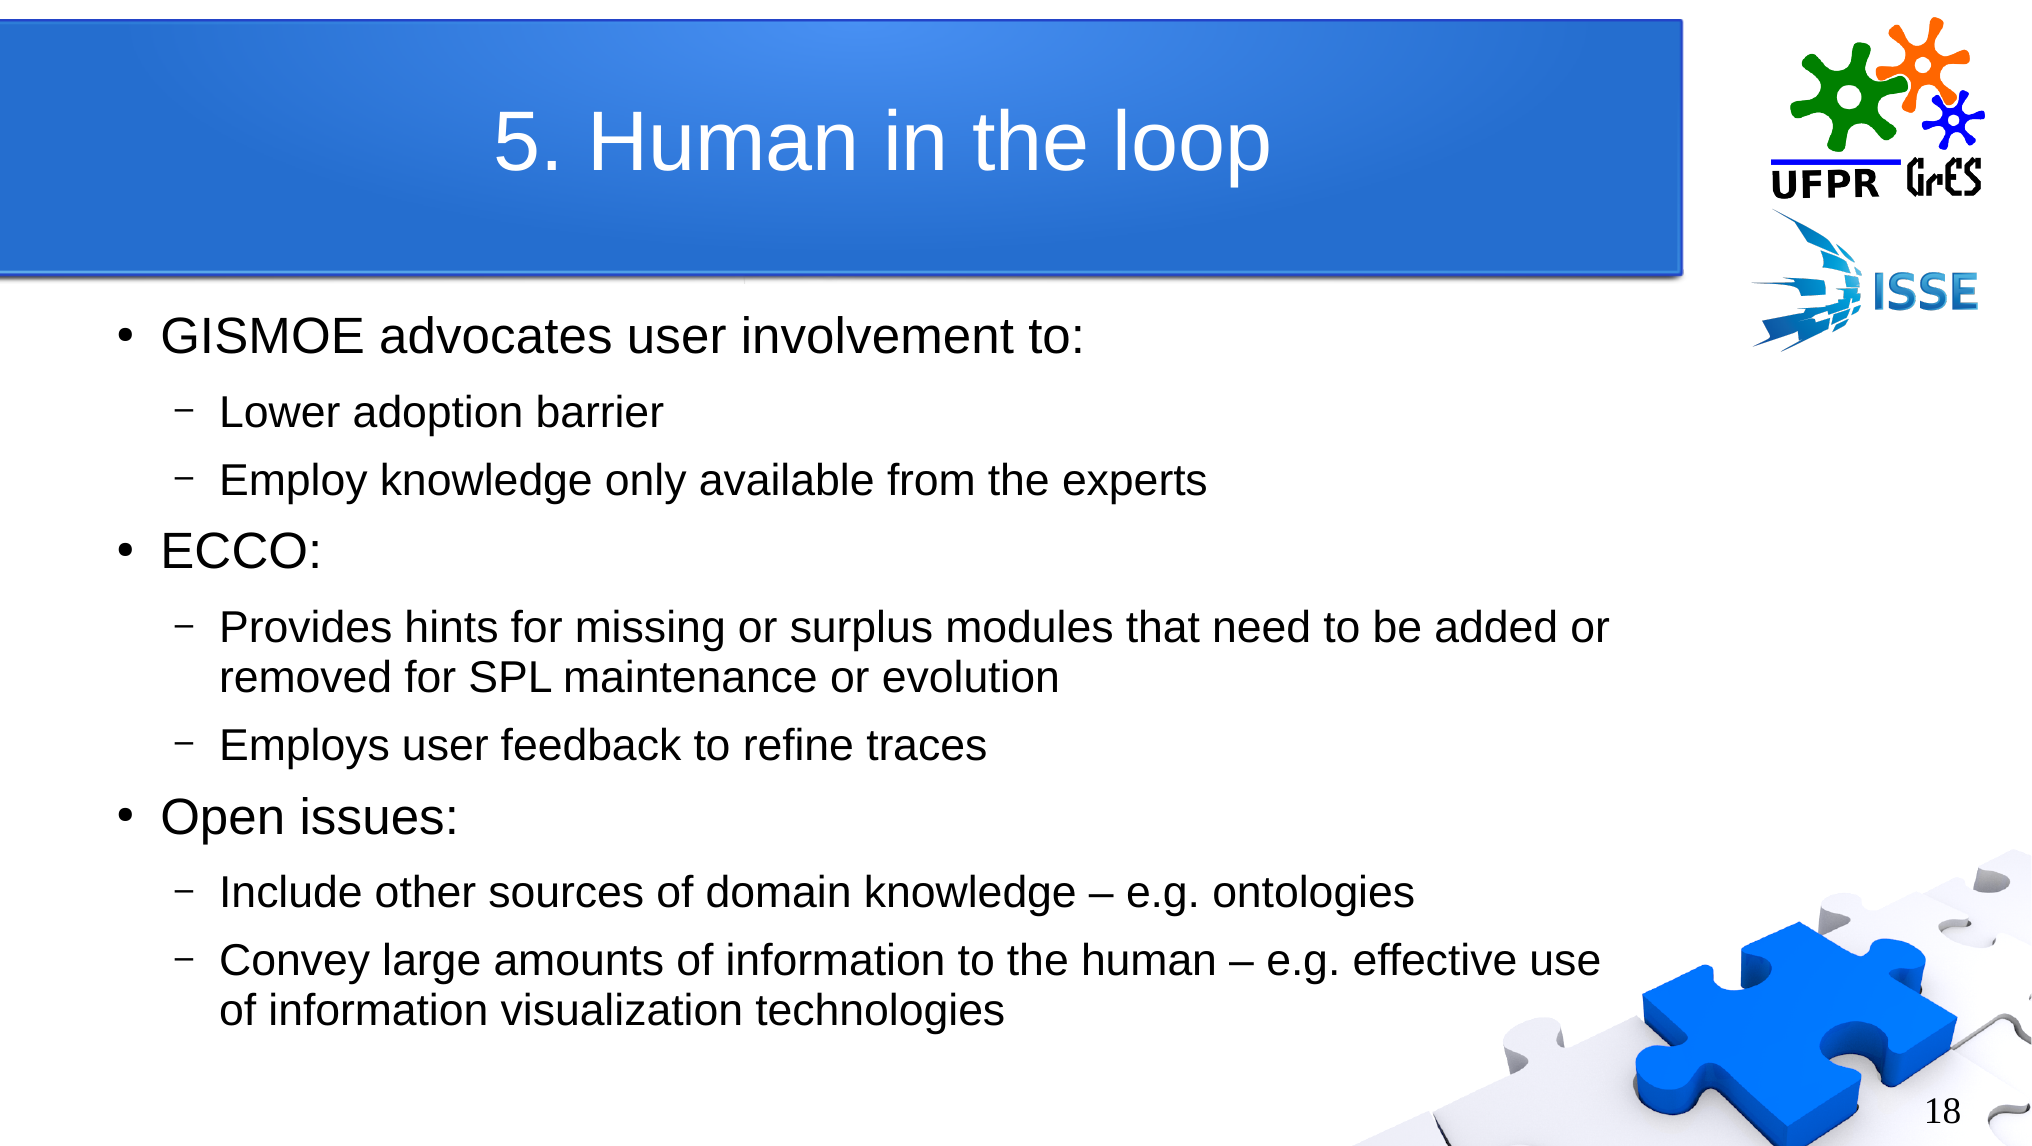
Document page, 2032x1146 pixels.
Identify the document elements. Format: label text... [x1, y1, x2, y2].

picture [0, 19, 1689, 284]
title 5. Human in the loop [101, 45, 1666, 237]
picture [1771, 17, 1985, 199]
list GISMOE advocates user involvement to: Lower adoption barrier Employ knowledge only available from the experts ECCO: Provides hints for missing or surplus modules that need to be added or removed for SPL maintenance or evolution Employs user feedback to refine traces Open issues: Include other sources of domain knowledge – e.g. ontologies Convey large amounts of information to the human – e.g. effective use of information visualization technologies [101, 307, 1619, 1040]
picture [1334, 753, 2032, 1146]
picture [1736, 200, 1997, 366]
